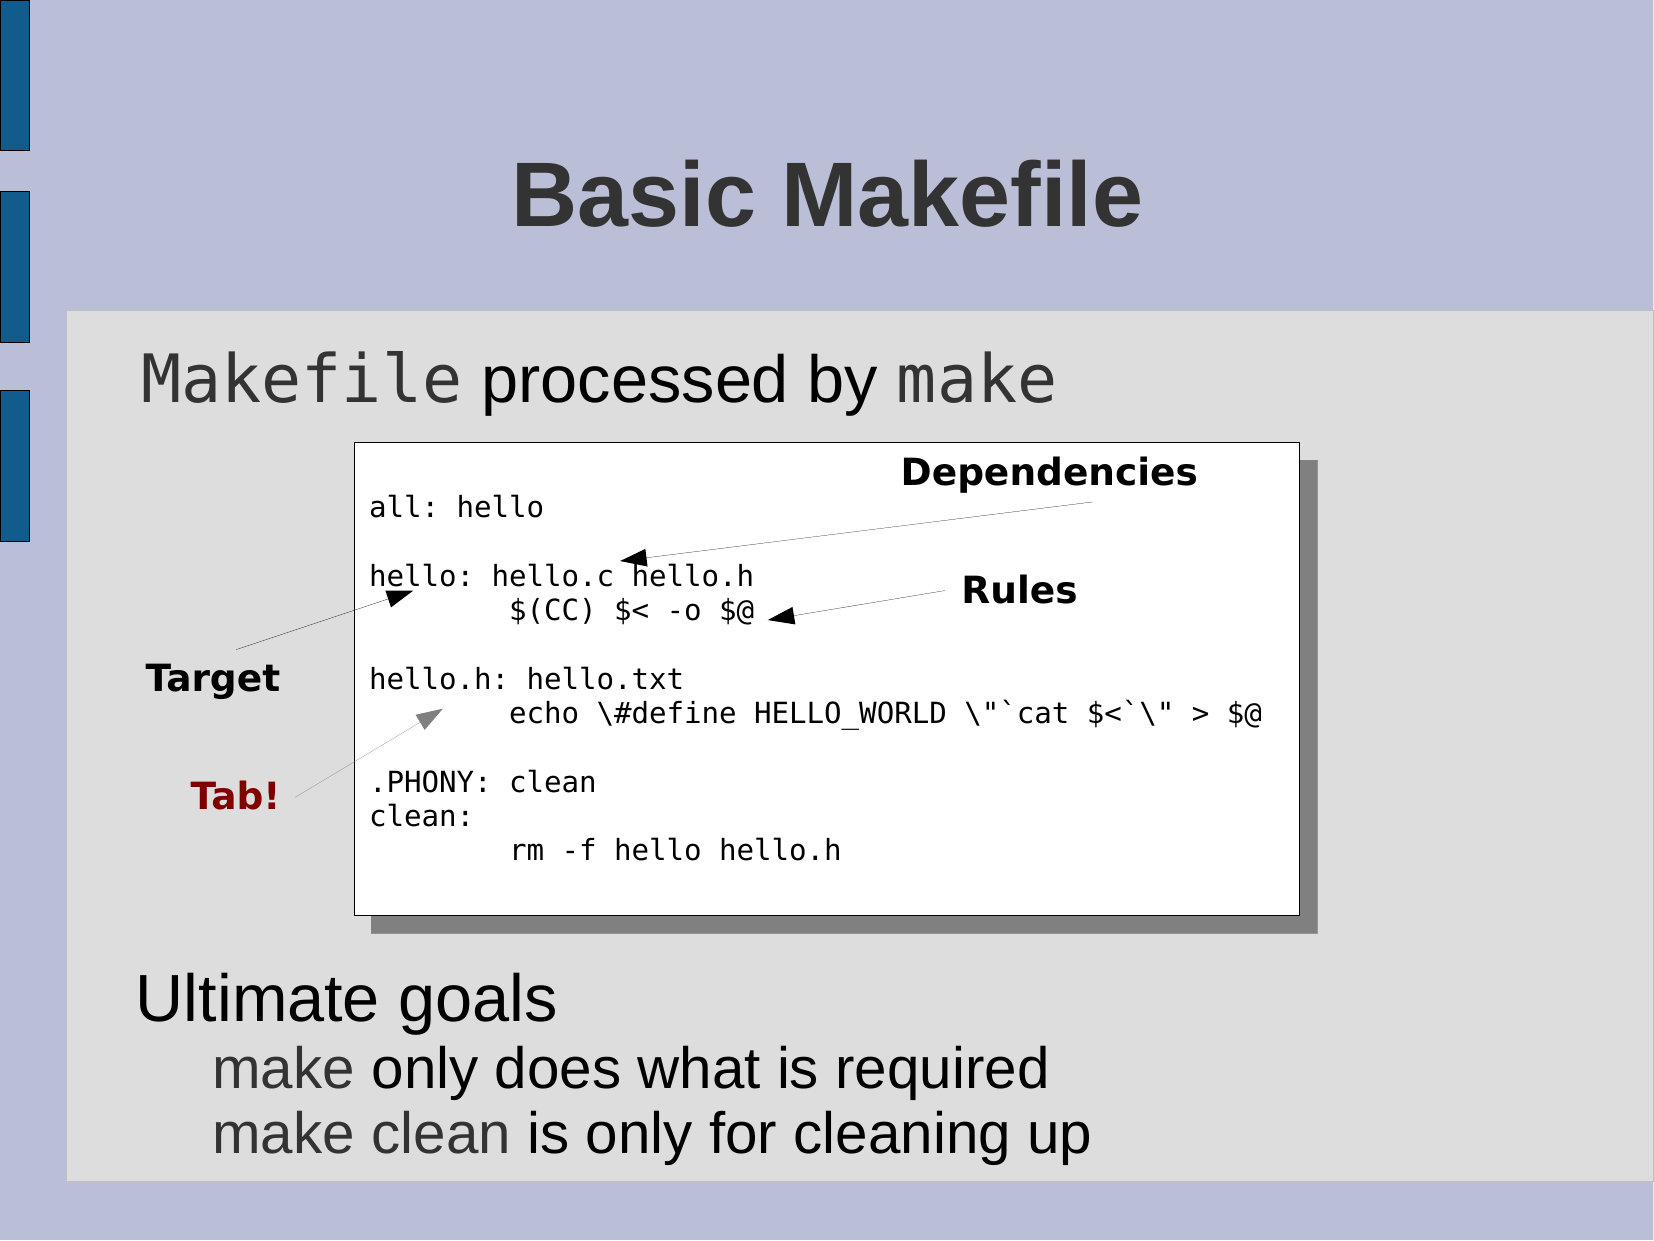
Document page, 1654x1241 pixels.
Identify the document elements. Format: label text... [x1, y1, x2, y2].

text_box Tab! [175, 767, 296, 827]
text_box Dependencies [885, 443, 1213, 502]
list Ultimate goals make only does what is required make clean is only for cleaning up [118, 960, 1531, 1166]
list Makefile processed by make [123, 340, 1536, 443]
text_box all: hello hello: hello.c hello.h $(CC) $< -o $@ hello.h: hello.txt echo \#define HELLO_WORLD \"`cat $<`\" > $@ .PHONY: clean clean: rm -f hello hello.h [354, 442, 1300, 916]
text_box Target [130, 649, 296, 708]
text_box Rules [946, 561, 1093, 620]
title Basic Makefile [121, 91, 1534, 299]
